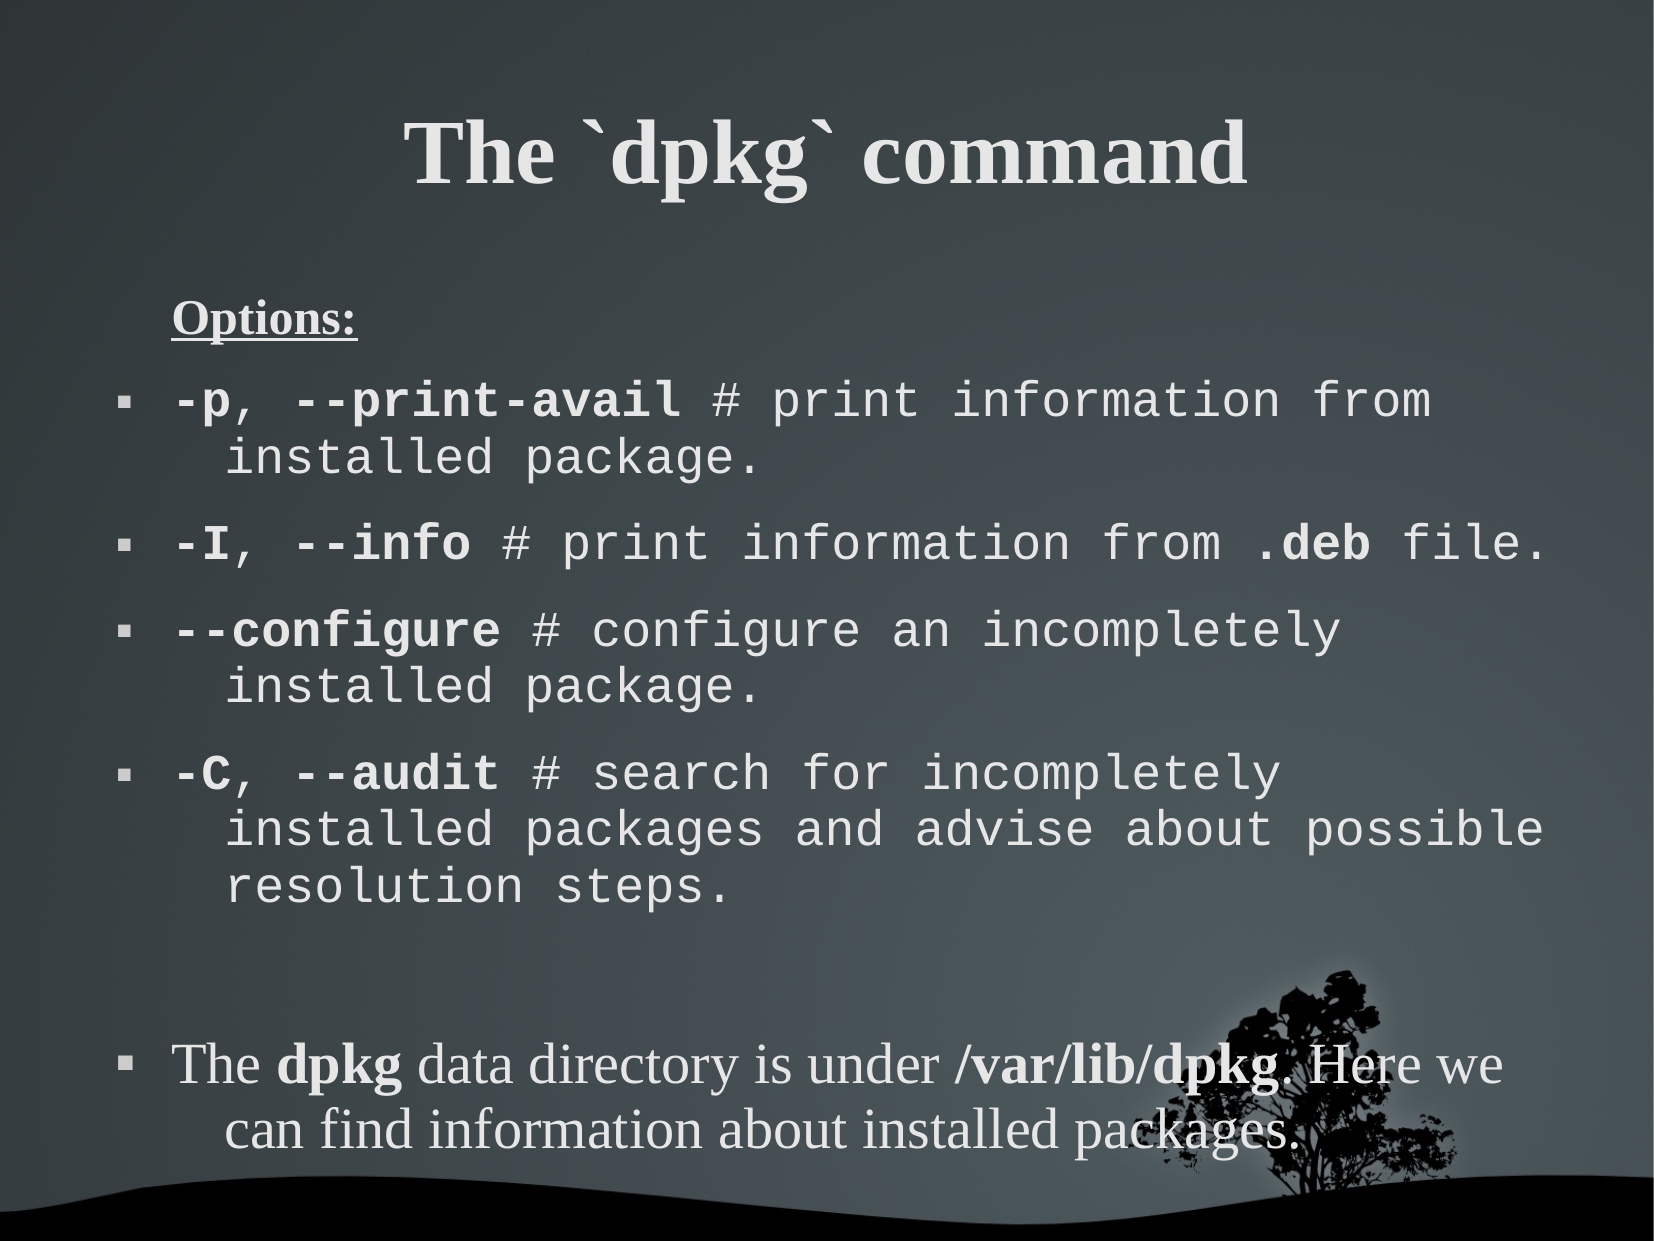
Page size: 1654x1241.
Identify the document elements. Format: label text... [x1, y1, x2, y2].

list Options: -p, --print-avail # print information from installed package. -I, --info # print information from .deb file. --configure # configure an incompletely installed package. -C, --audit # search for incompletely installed packages and advise about possible resolution steps. The dpkg data directory is under /var/lib/dpkg. Here we can find information about installed packages. [82, 290, 1571, 1167]
picture [0, 0, 1654, 1241]
title The `dpkg` command [82, 49, 1571, 257]
